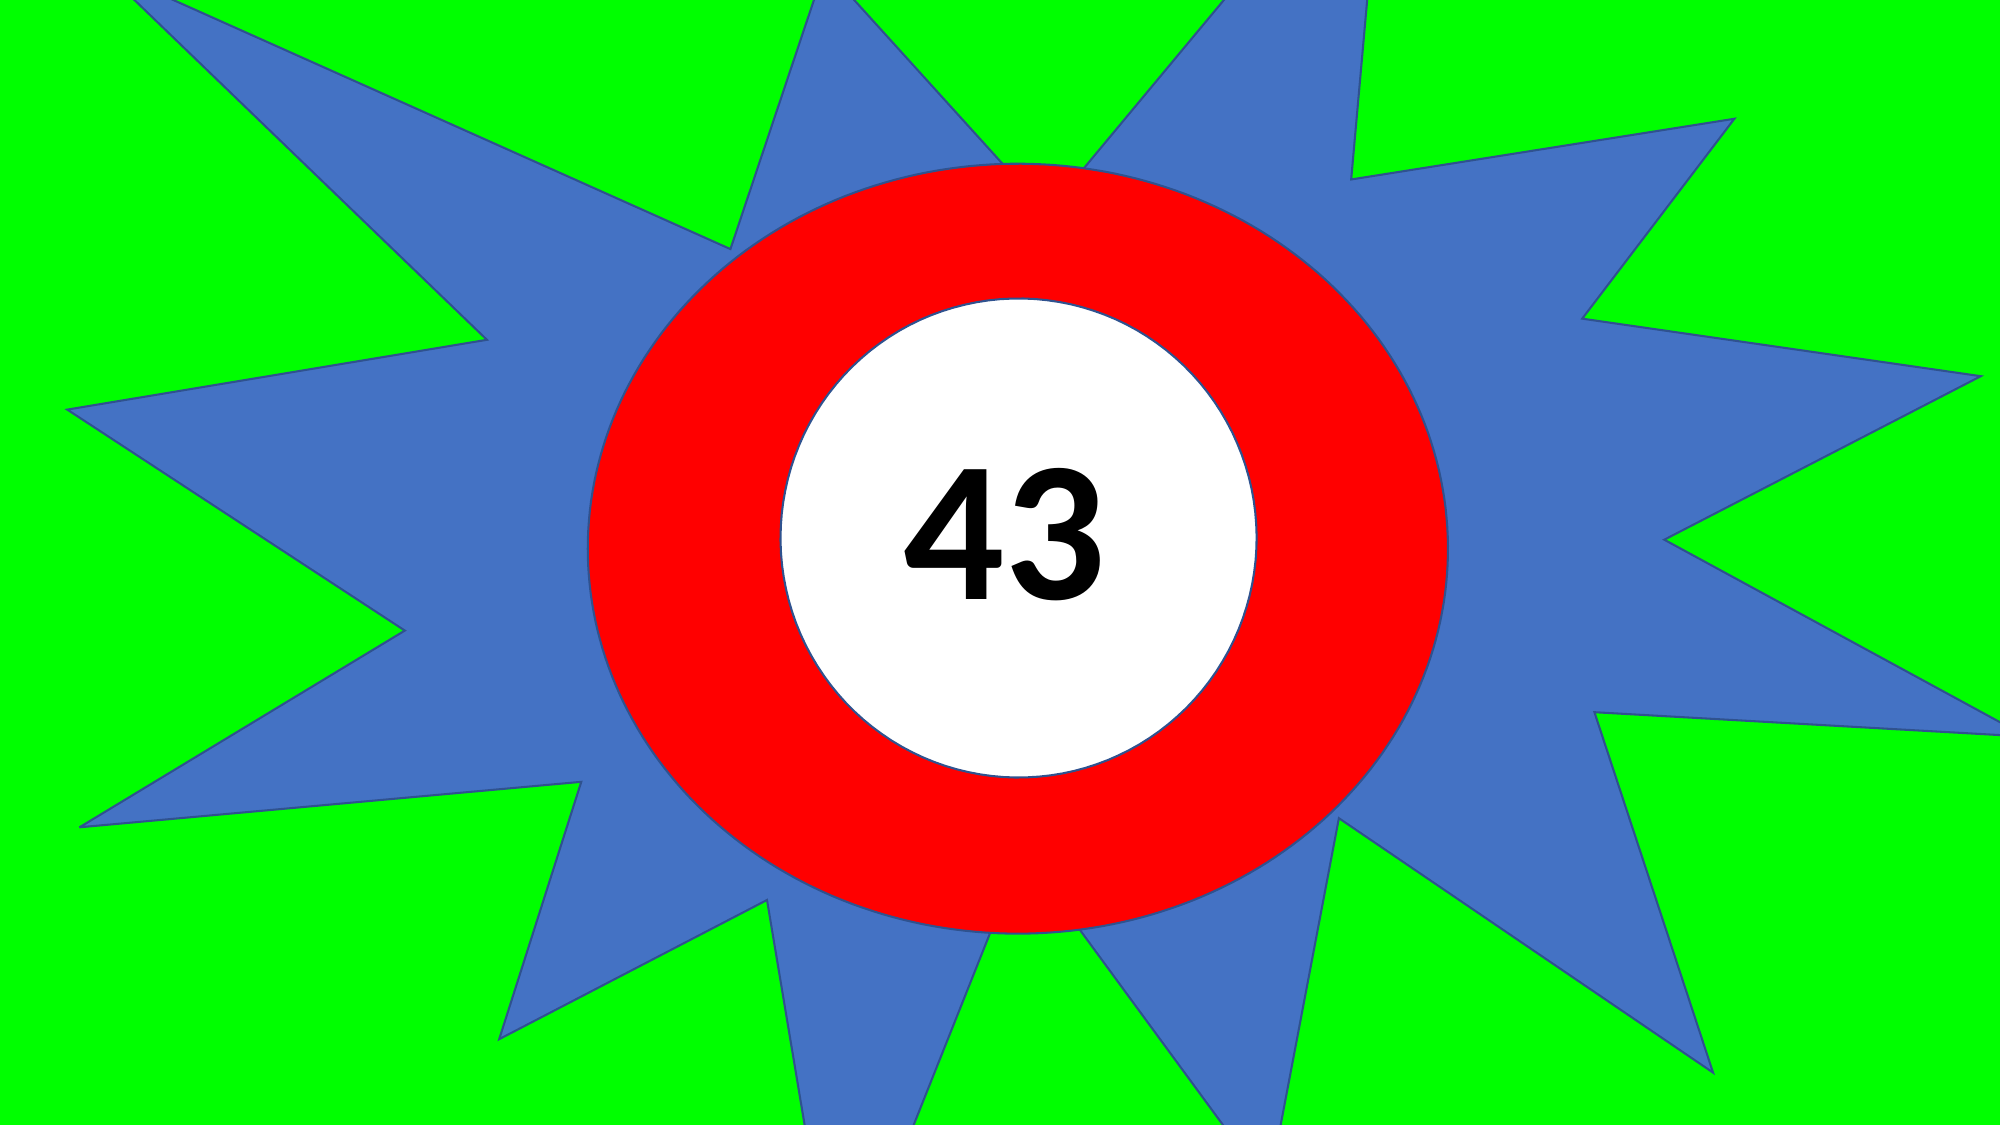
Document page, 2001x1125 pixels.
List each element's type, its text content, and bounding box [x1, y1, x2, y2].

text_box [67, 0, 2000, 1125]
text_box 43 [888, 391, 1206, 650]
